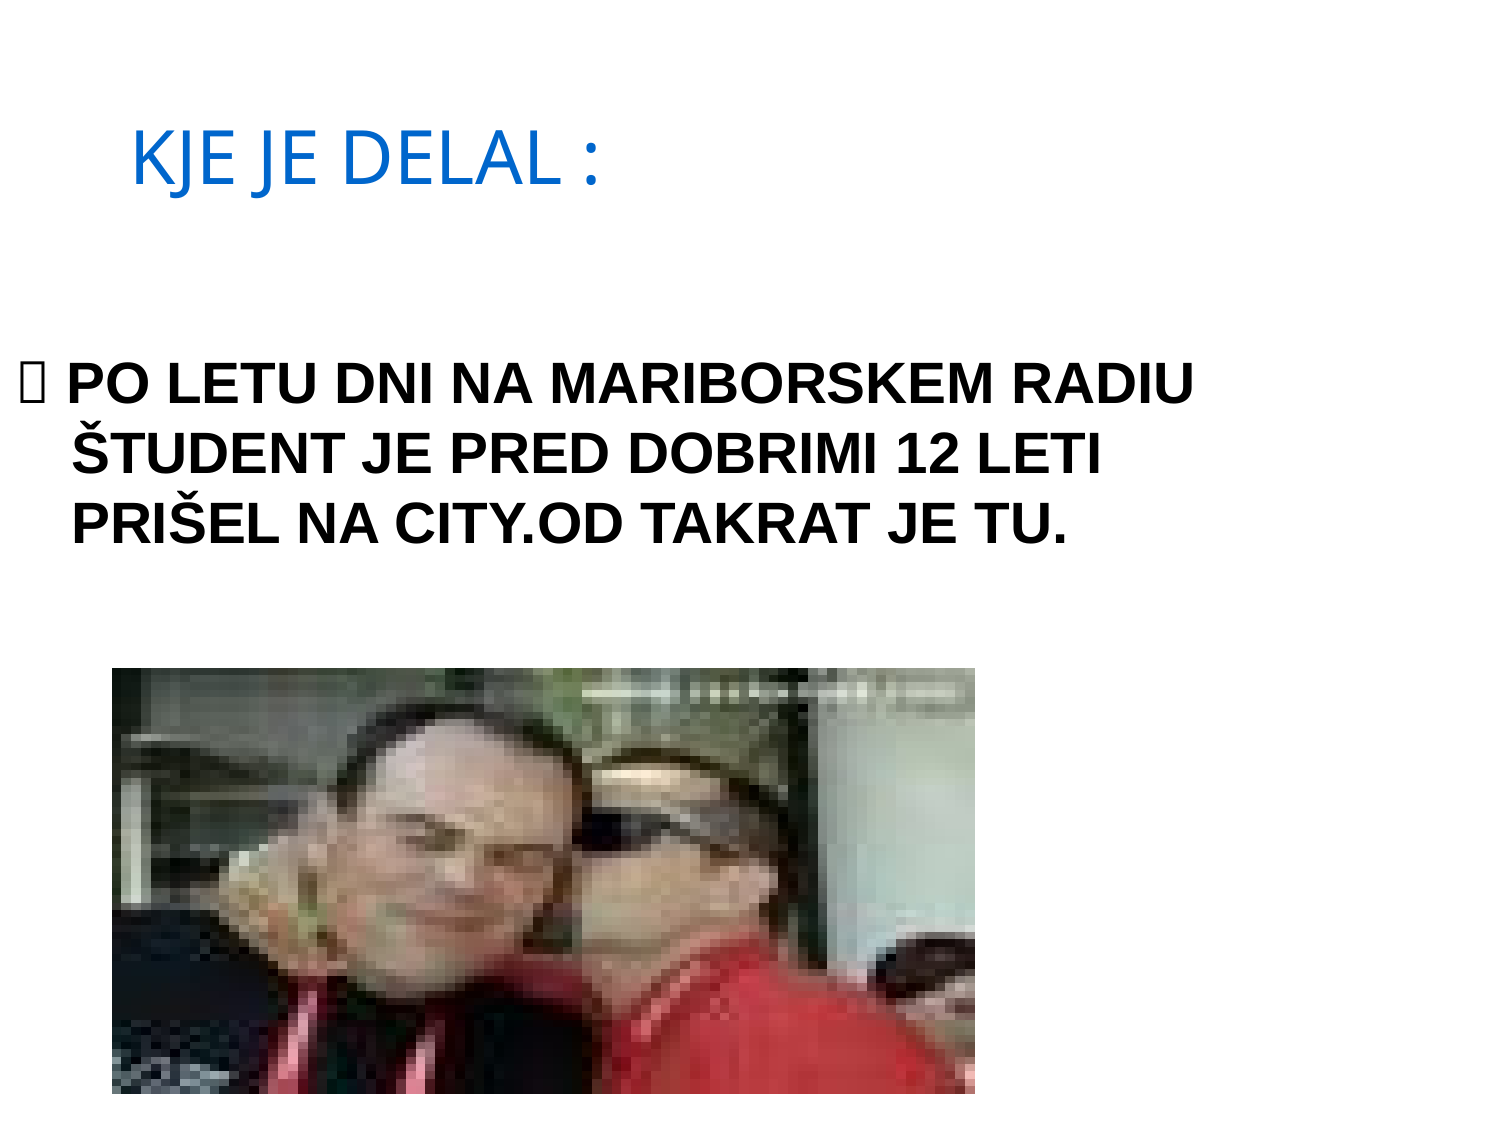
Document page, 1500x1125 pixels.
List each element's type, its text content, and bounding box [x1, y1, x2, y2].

text_box KJE JE DELAL : [64, 101, 668, 232]
picture [112, 668, 975, 1094]
list  PO LETU DNI NA MARIBORSKEM RADIU ŠTUDENT JE PRED DOBRIMI 12 LETI PRIŠEL NA CITY.OD TAKRAT JE TU. [0, 338, 1325, 816]
